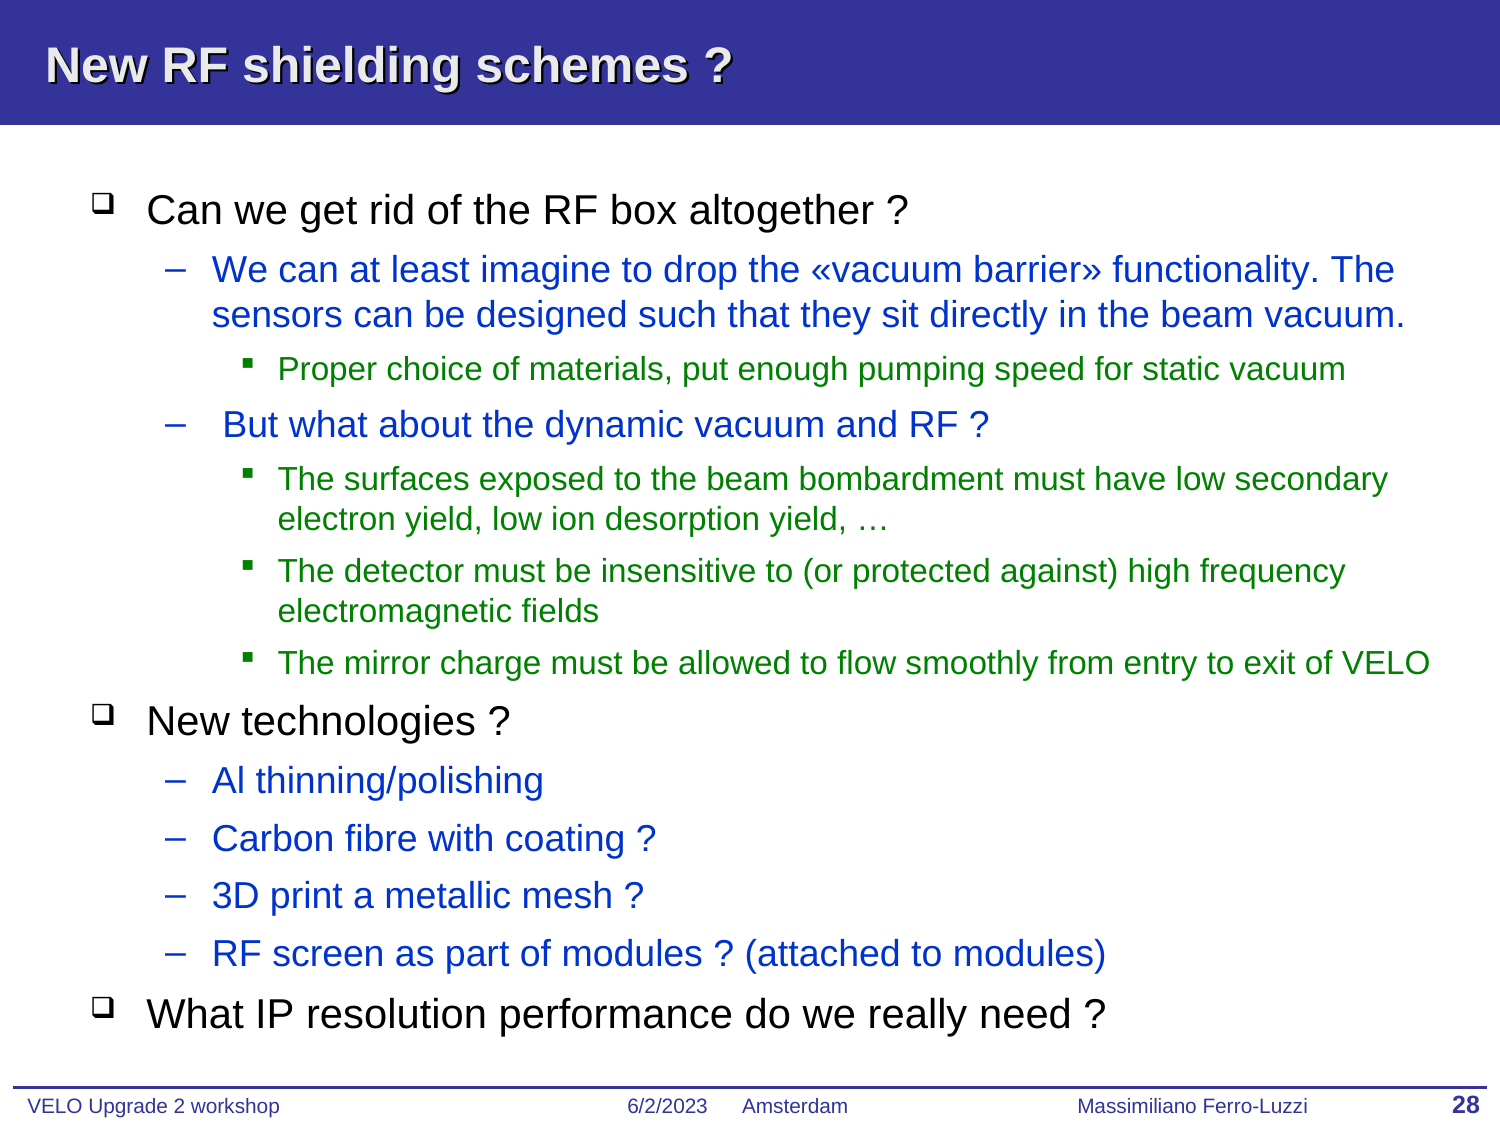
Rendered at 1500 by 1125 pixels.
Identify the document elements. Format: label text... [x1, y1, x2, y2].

title New RF shielding schemes ? [0, 0, 1500, 125]
list Can we get rid of the RF box altogether ? We can at least imagine to drop the «vacuum barrier» functionality. The sensors can be designed such that they sit directly in the beam vacuum. Proper choice of materials, put enough pumping speed for static vacuum But what about the dynamic vacuum and RF ? The surfaces exposed to the beam bombardment must have low secondary electron yield, low ion desorption yield, … The detector must be insensitive to (or protected against) high frequency electromagnetic fields The mirror charge must be allowed to flow smoothly from entry to exit of VELO New technologies ? Al thinning/polishing Carbon fibre with coating ? 3D print a metallic mesh ? RF screen as part of modules ? (attached to modules) What IP resolution performance do we really need ? [74, 174, 1463, 1063]
